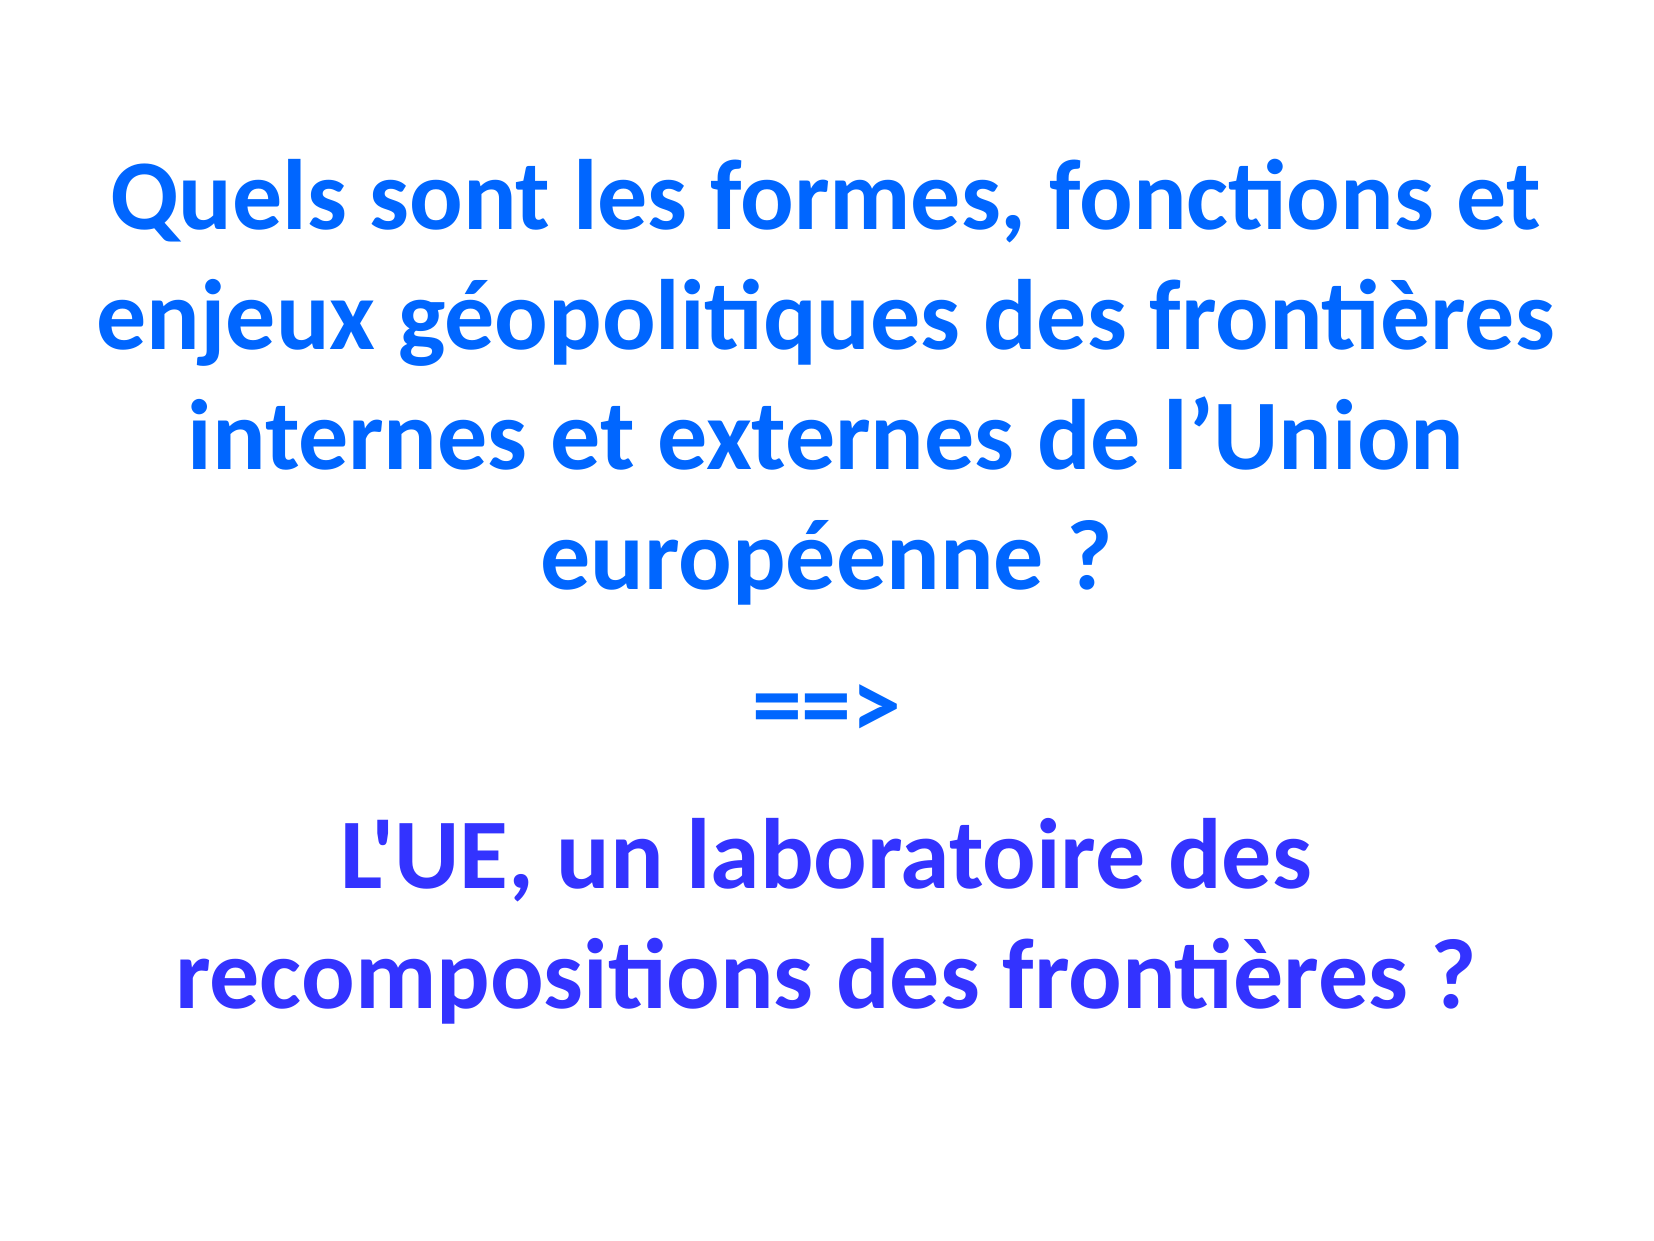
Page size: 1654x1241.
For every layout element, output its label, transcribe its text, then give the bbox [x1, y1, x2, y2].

subtitle Quels sont les formes, fonctions et enjeux géopolitiques des frontières internes et externes de l’Union européenne ? ==> L'UE, un laboratoire des recompositions des frontières ? [82, 49, 1571, 1109]
